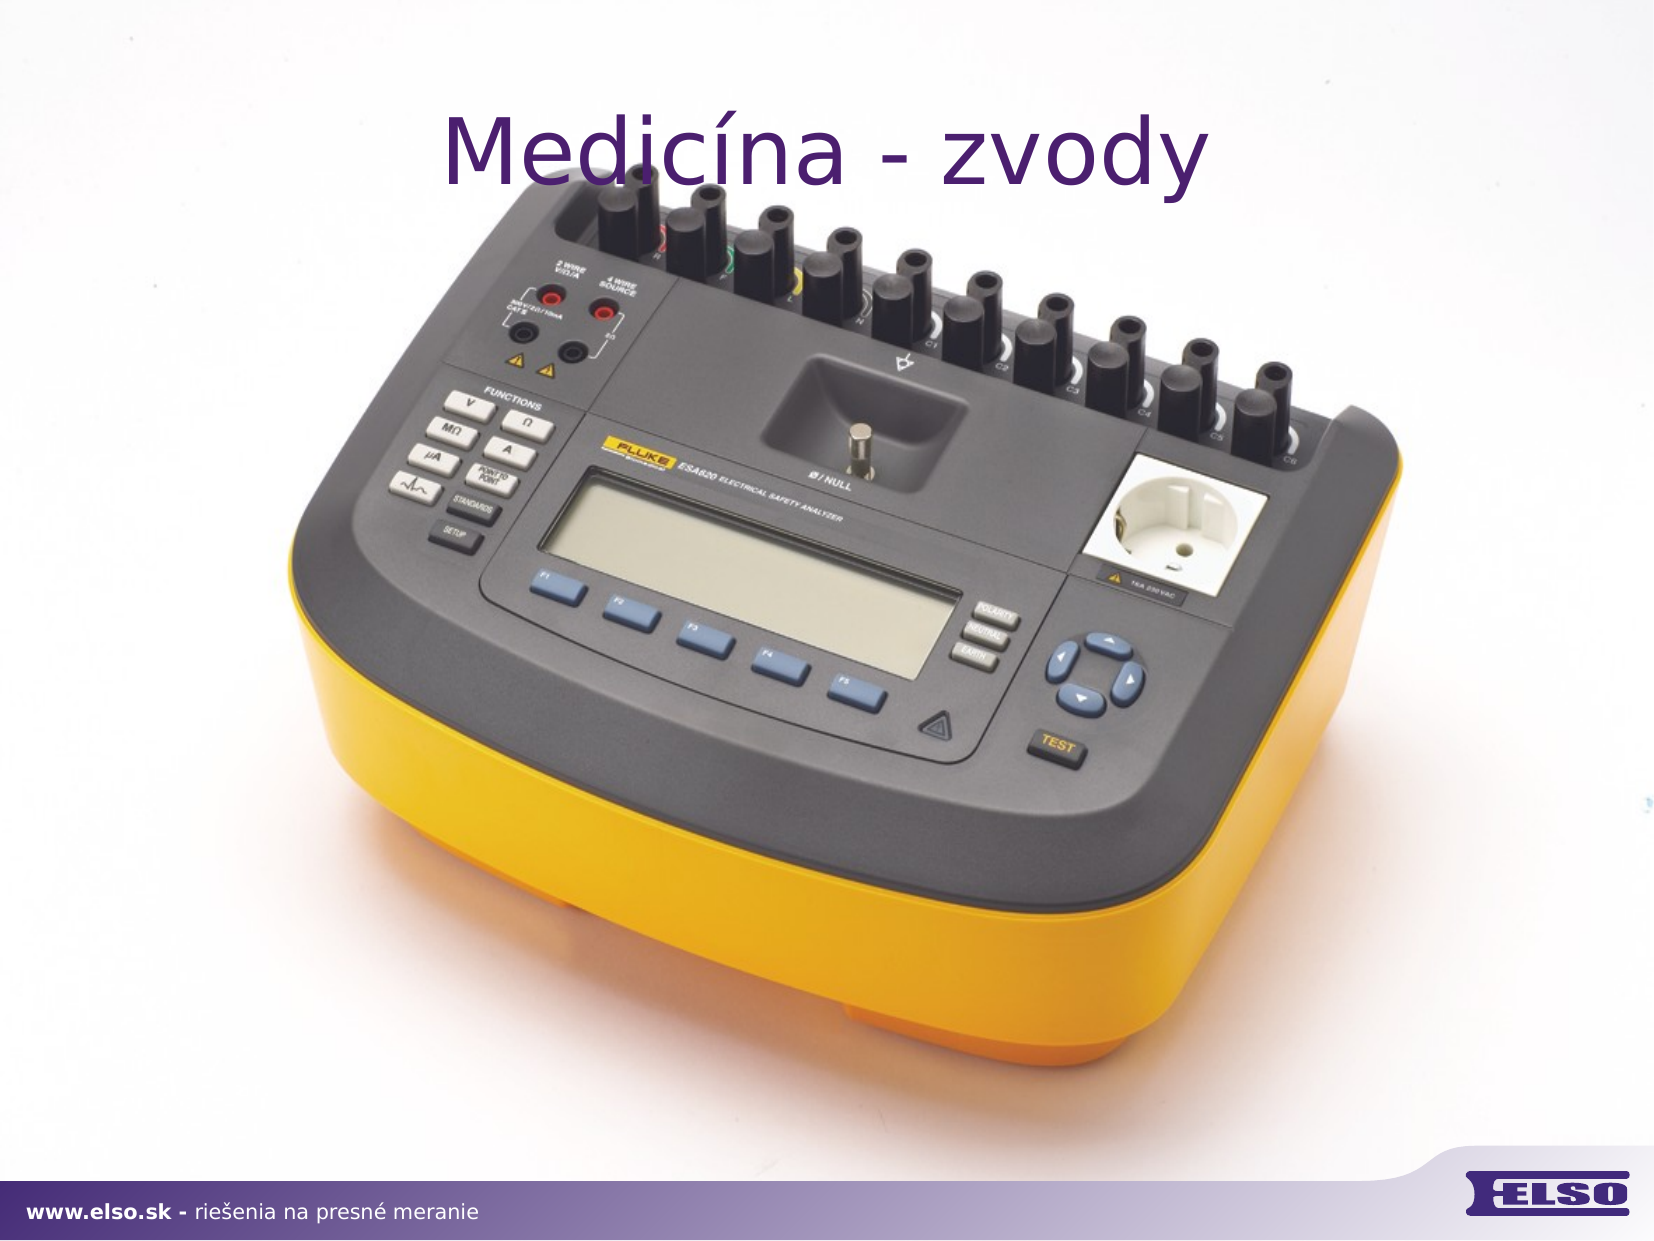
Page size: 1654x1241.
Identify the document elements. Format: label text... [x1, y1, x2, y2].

picture [0, 0, 1654, 1181]
title Medicína - zvody [82, 49, 1571, 257]
